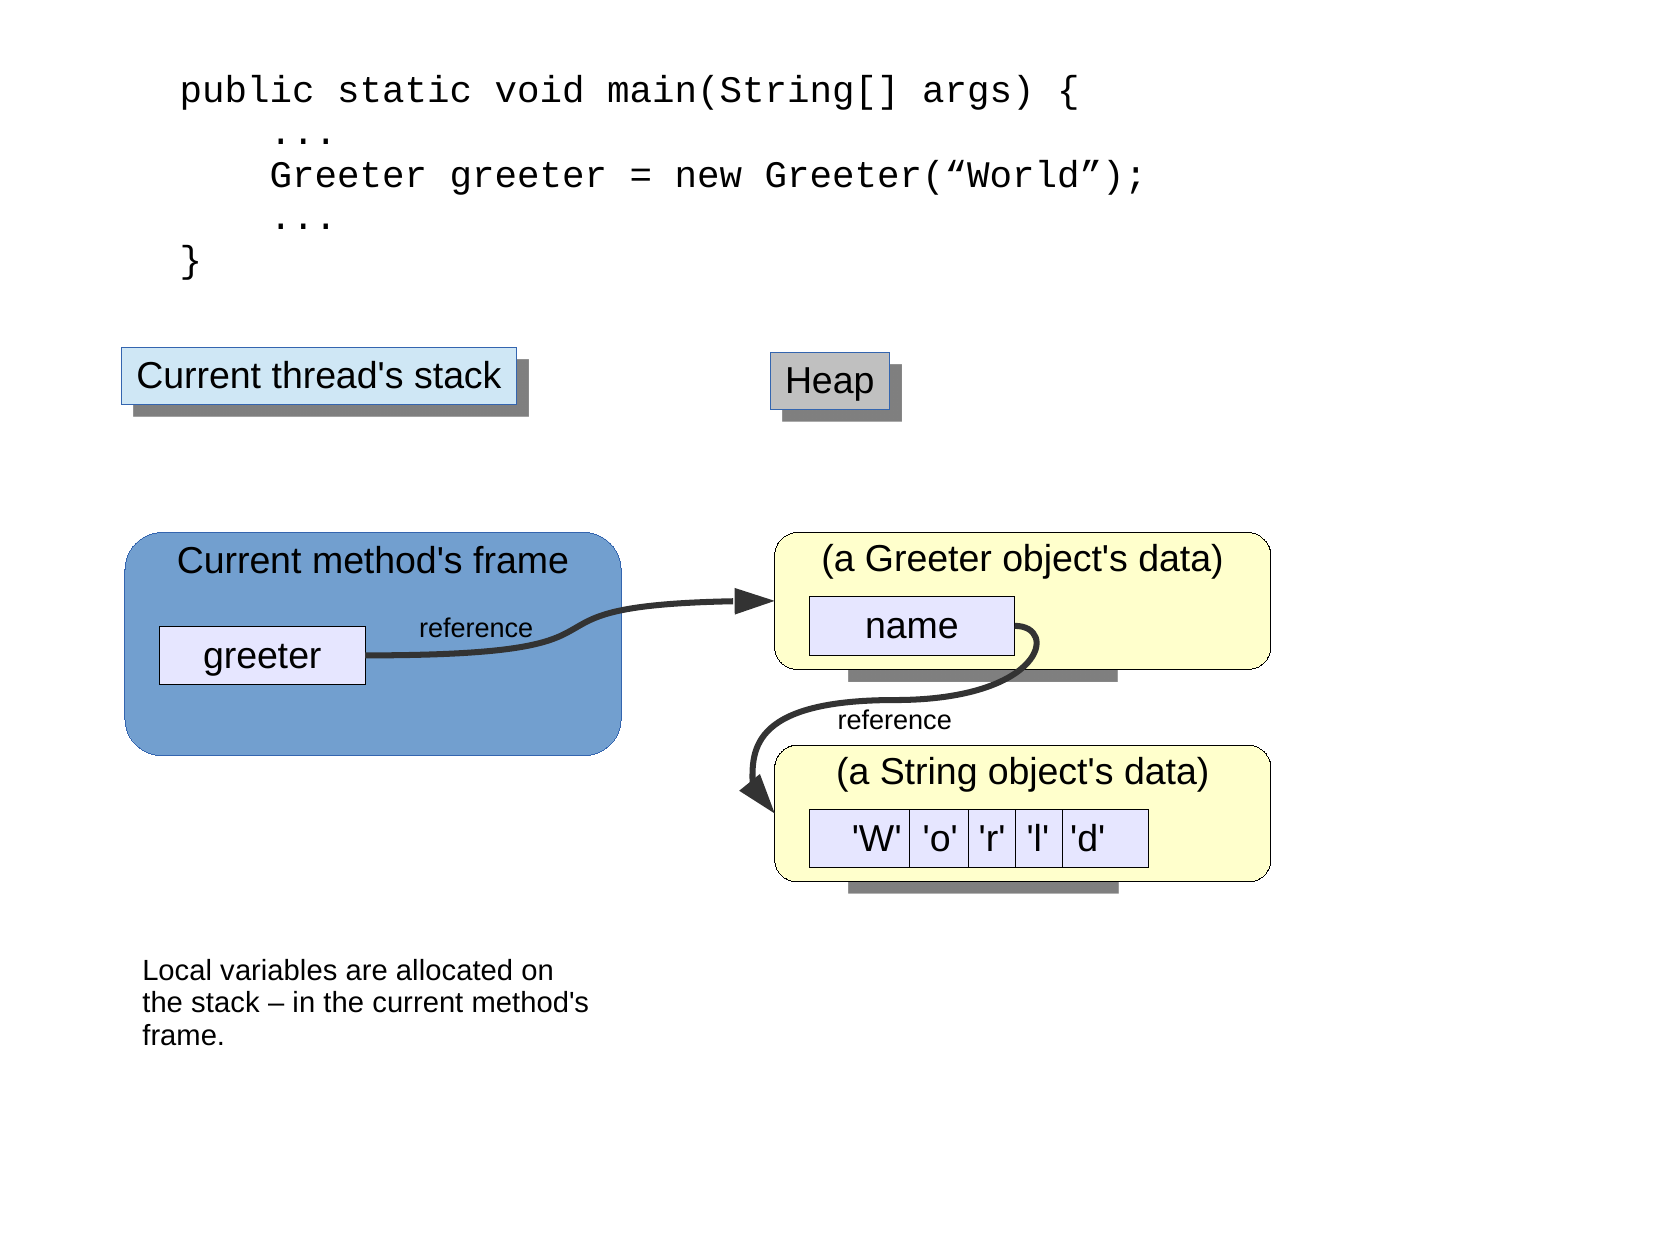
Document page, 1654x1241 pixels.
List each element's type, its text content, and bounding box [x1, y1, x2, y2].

text_box Local variables are allocated on the stack – in the current method's frame. [127, 946, 606, 1060]
text_box 'W' 'o' 'r' 'l' 'd' [1063, 809, 1149, 868]
text_box Heap [770, 352, 890, 410]
text_box 'W' 'o' 'r' 'l' 'd' [1016, 809, 1062, 868]
text_box 'W' 'o' 'r' 'l' 'd' [809, 809, 909, 868]
text_box (a Greeter object's data) [774, 532, 1271, 670]
text_box 'W' 'o' 'r' 'l' 'd' [969, 809, 1015, 868]
text_box public static void main(String[] args) { ... Greeter greeter = new Greeter(“World”); ... } [164, 63, 1162, 292]
text_box Current thread's stack [121, 347, 517, 405]
text_box Current method's frame [124, 532, 622, 756]
text_box (a String object's data) [774, 745, 1271, 882]
text_box 'W' 'o' 'r' 'l' 'd' [910, 809, 968, 868]
text_box name [809, 596, 1015, 656]
text_box greeter [159, 626, 366, 685]
